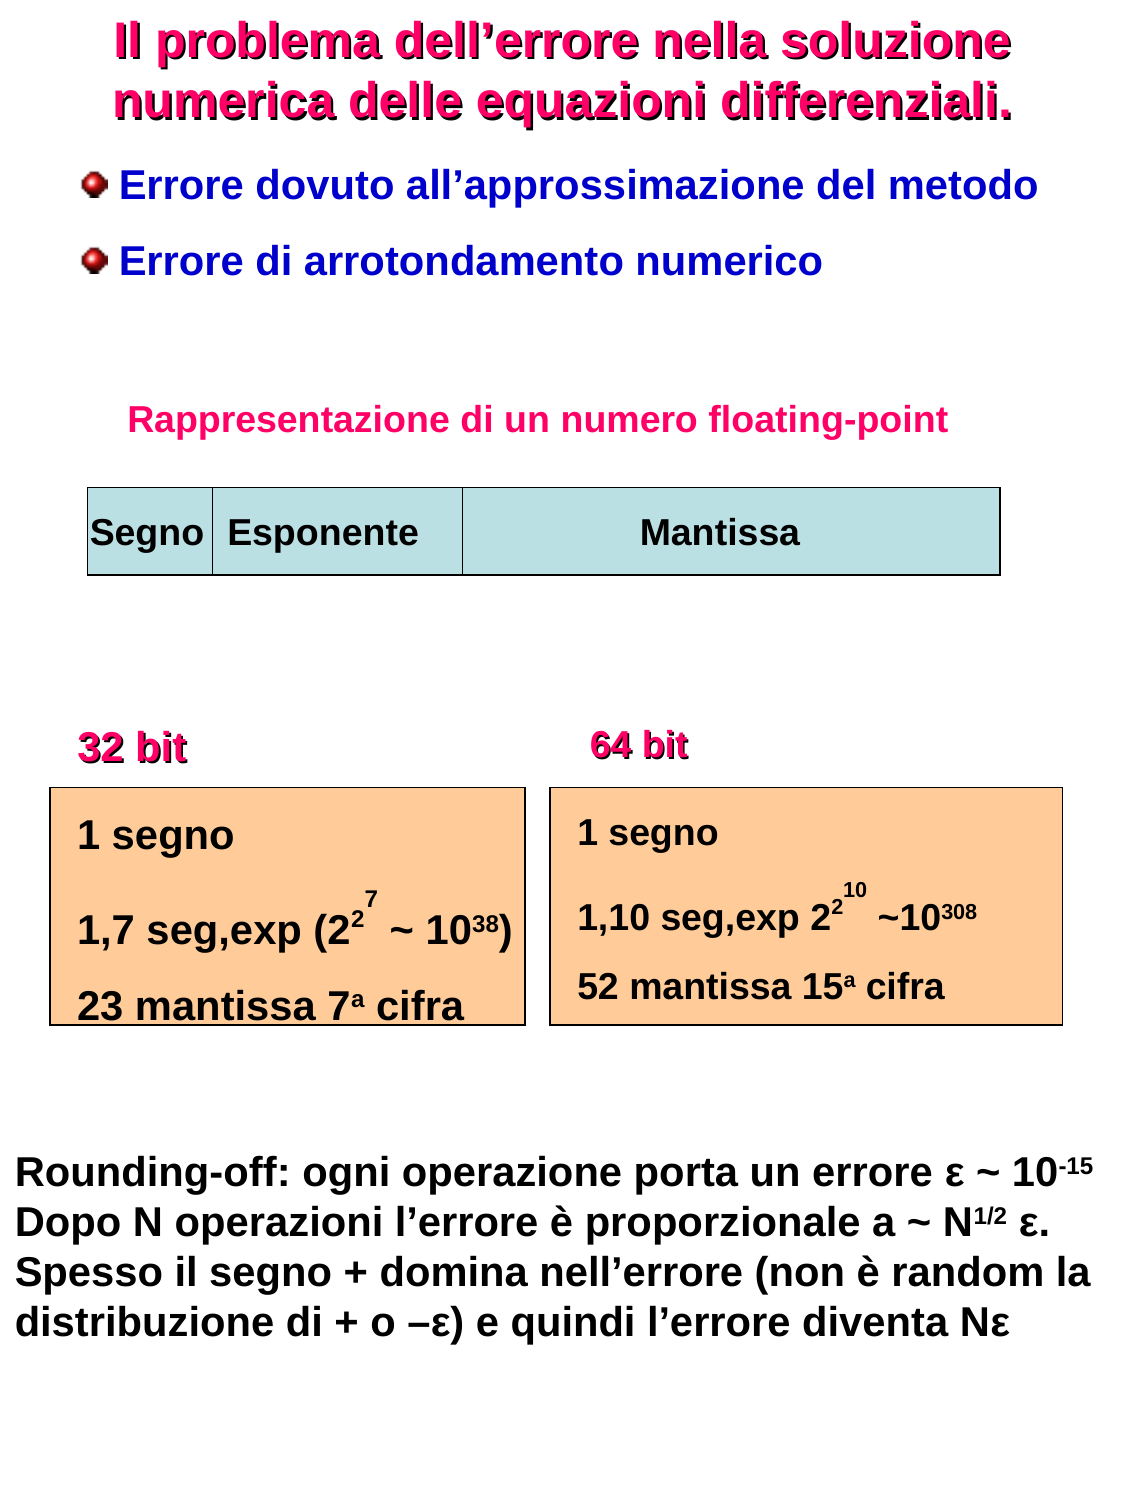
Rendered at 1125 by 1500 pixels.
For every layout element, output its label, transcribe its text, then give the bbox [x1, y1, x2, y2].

text_box 32 bit [62, 712, 363, 778]
picture [77, 243, 108, 274]
text_box Mantissa [624, 499, 1026, 561]
text_box [463, 487, 1000, 576]
text_box Rounding-off: ogni operazione porta un errore ε ~ 10-15 Dopo N operazioni l’errore è proporzionale a ~ N1/2 ε. Spesso il segno + domina nell’errore (non è random la distribuzione di + o –ε) e quindi l’errore diventa Nε [0, 1137, 1125, 1354]
text_box Rappresentazione di un numero floating-point [112, 387, 1088, 448]
text_box [549, 787, 1063, 1026]
text_box [213, 487, 462, 576]
text_box Il problema dell’errore nella soluzione numerica delle equazioni differenziali. [0, 0, 1125, 136]
text_box 64 bit [574, 712, 703, 773]
text_box Segno [75, 499, 238, 561]
text_box [49, 787, 525, 1026]
text_box [87, 561, 212, 576]
text_box 1 segno 1,7 seg,exp (227 ~ 1038) 23 mantissa 7a cifra [62, 800, 638, 1037]
text_box [87, 487, 212, 499]
text_box Errore dovuto all’approssimazione del metodo Errore di arrotondamento numerico [62, 149, 1125, 292]
picture [77, 167, 108, 198]
text_box 1 segno 1,10 seg,exp 2210 ~10308 52 mantissa 15a cifra [562, 800, 1051, 1015]
text_box Esponente [238, 499, 451, 561]
